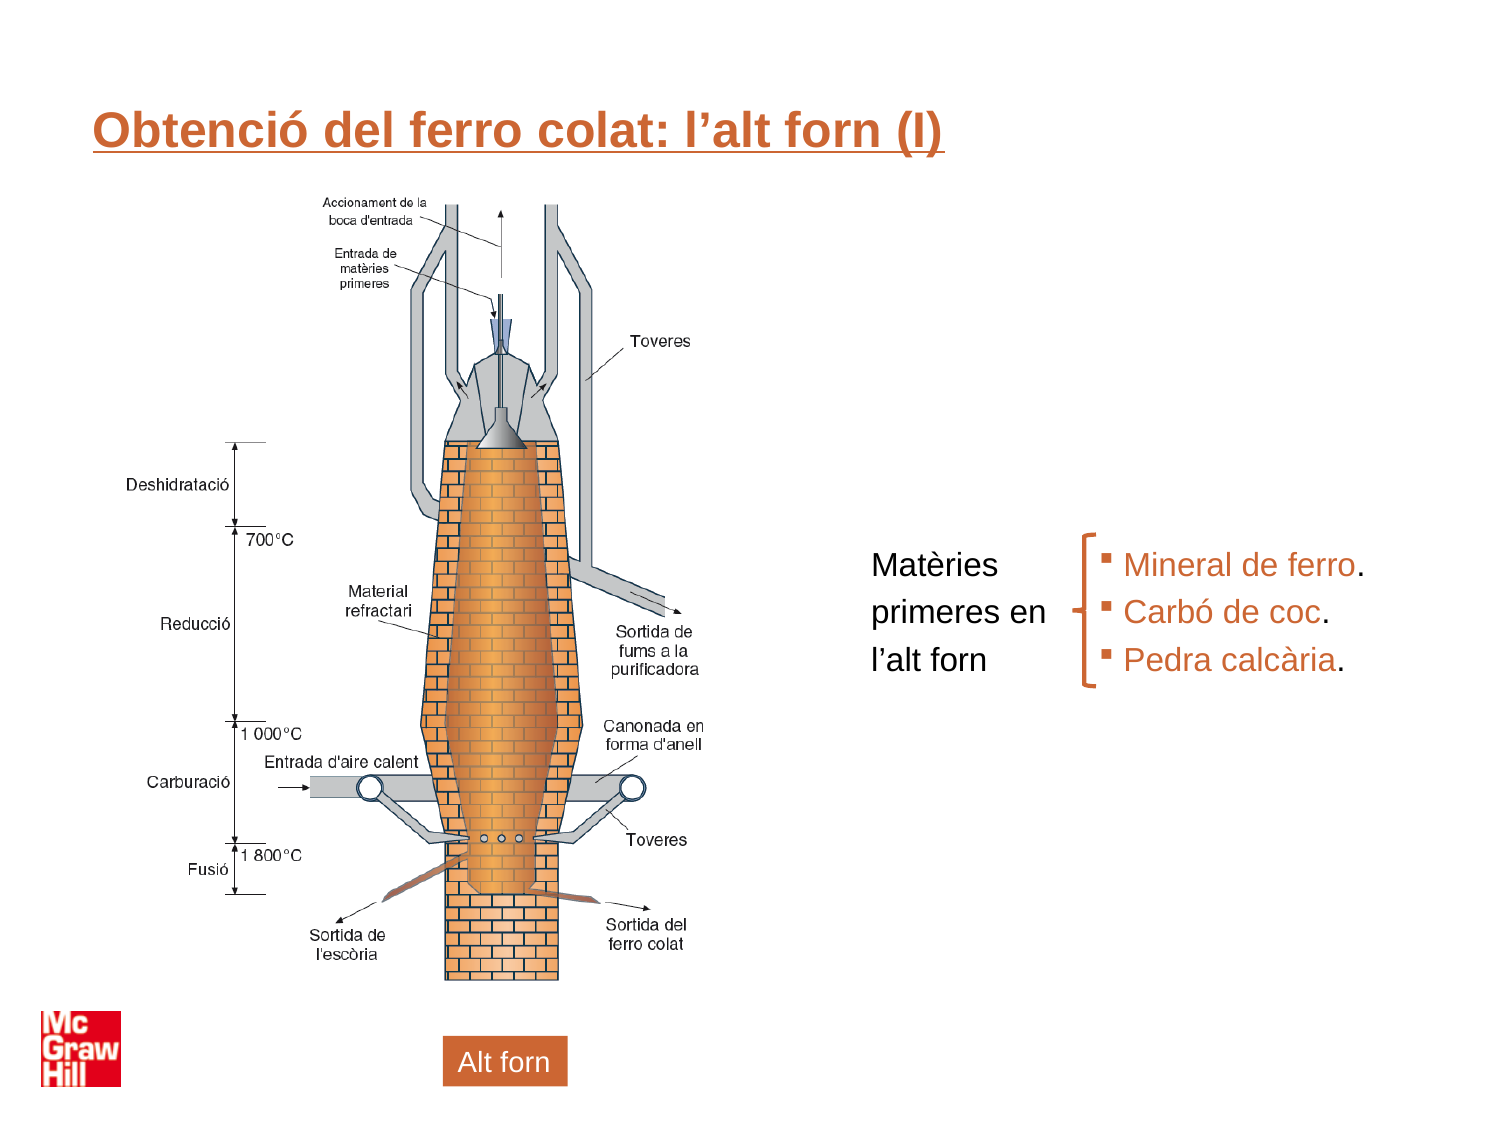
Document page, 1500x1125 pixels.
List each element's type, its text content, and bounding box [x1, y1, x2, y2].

text_box Matèries primeres en l’alt forn [856, 527, 1084, 687]
text_box Obtenció del ferro colat: l’alt forn (I) [78, 90, 1483, 166]
picture [120, 184, 703, 986]
text_box Alt forn [442, 1035, 568, 1087]
text_box Mineral de ferro. Carbó de coc. Pedra calcària. [1084, 527, 1410, 687]
chart [41, 1011, 121, 1087]
